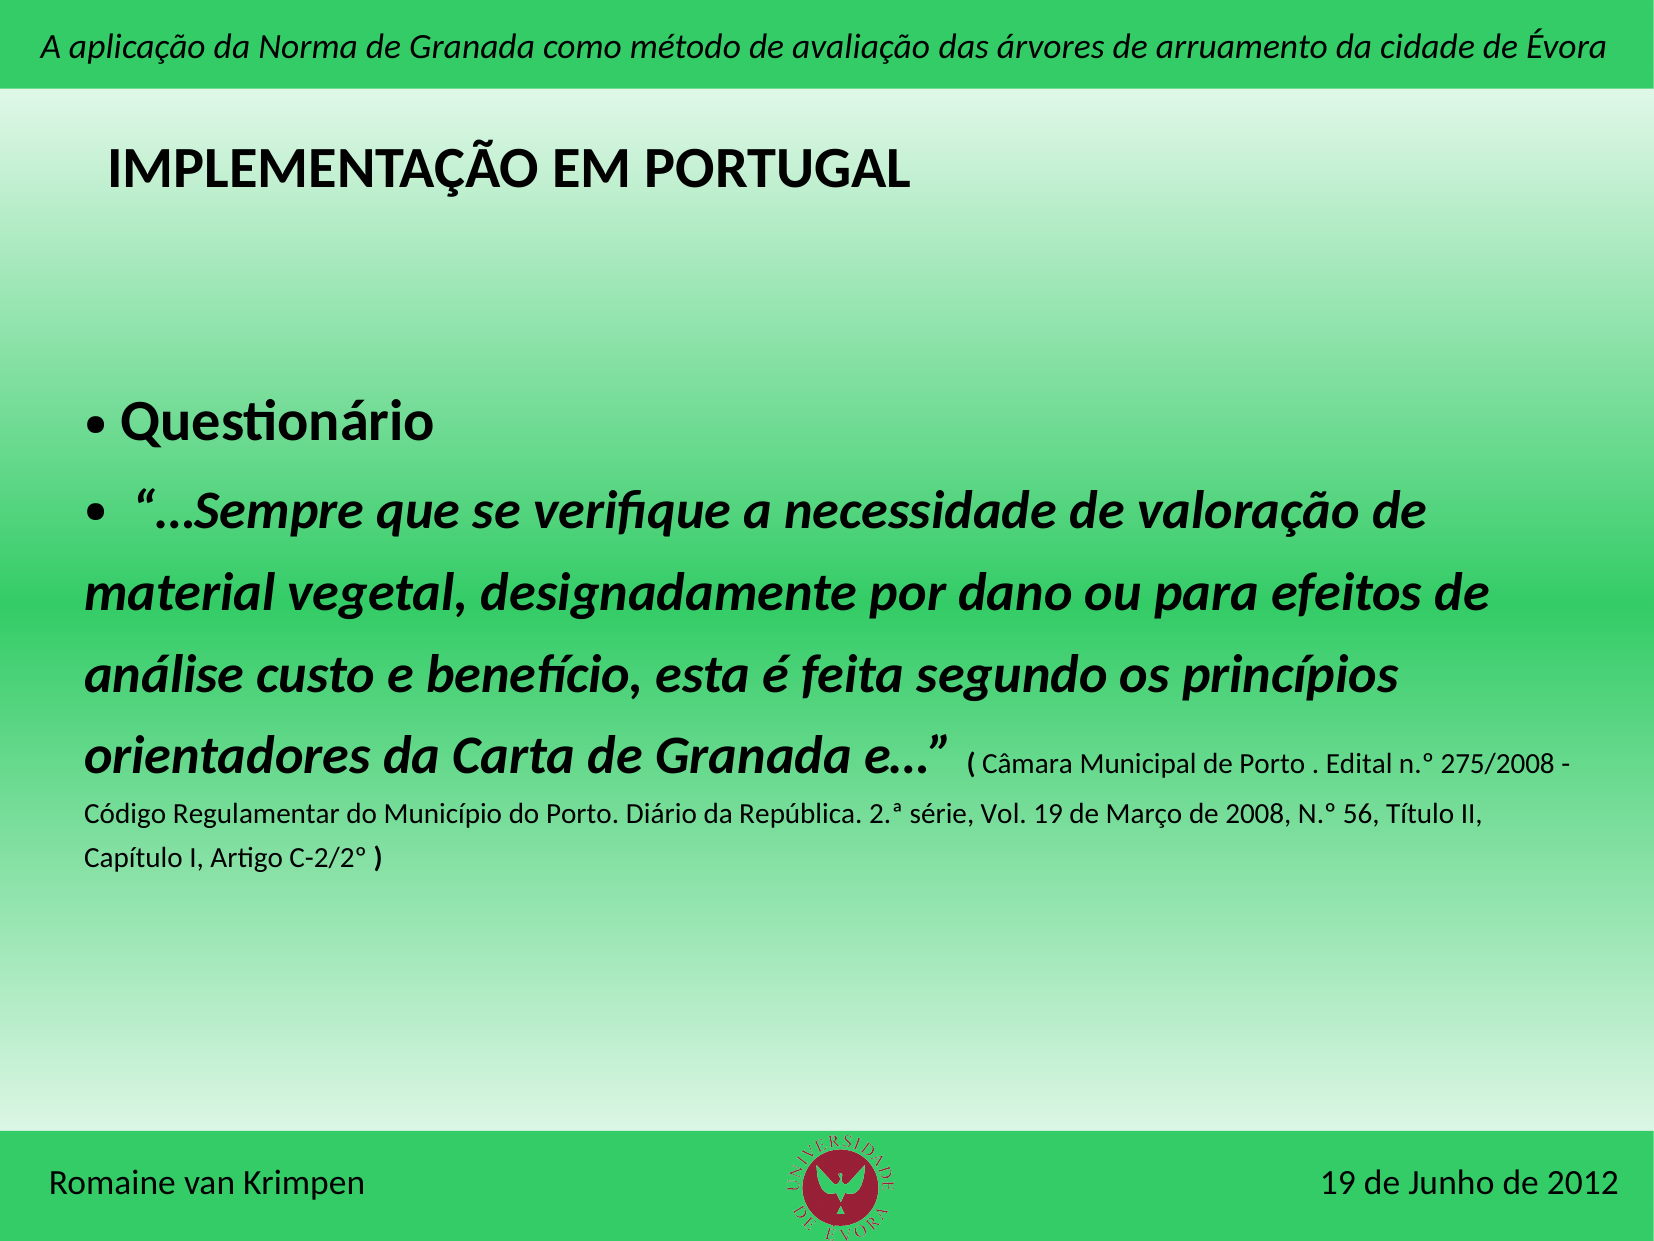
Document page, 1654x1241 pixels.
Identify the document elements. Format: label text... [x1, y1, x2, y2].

text_box IMPLEMENTAÇÃO EM PORTUGAL [78, 132, 1587, 214]
text_box Questionário “…Sempre que se verifique a necessidade de valoração de material vegetal, designadamente por dano ou para efeitos de análise custo e benefício, esta é feita segundo os princípios orientadores da Carta de Granada e…” ( Câmara Municipal de Porto . Edital n.º 275/2008 - Código Regulamentar do Município do Porto. Diário da República. 2.ª série, Vol. 19 de Março de 2008, N.º 56, Título II, Capítulo I, Artigo C-2/2º ) [78, 290, 1587, 1041]
picture [787, 1135, 894, 1241]
